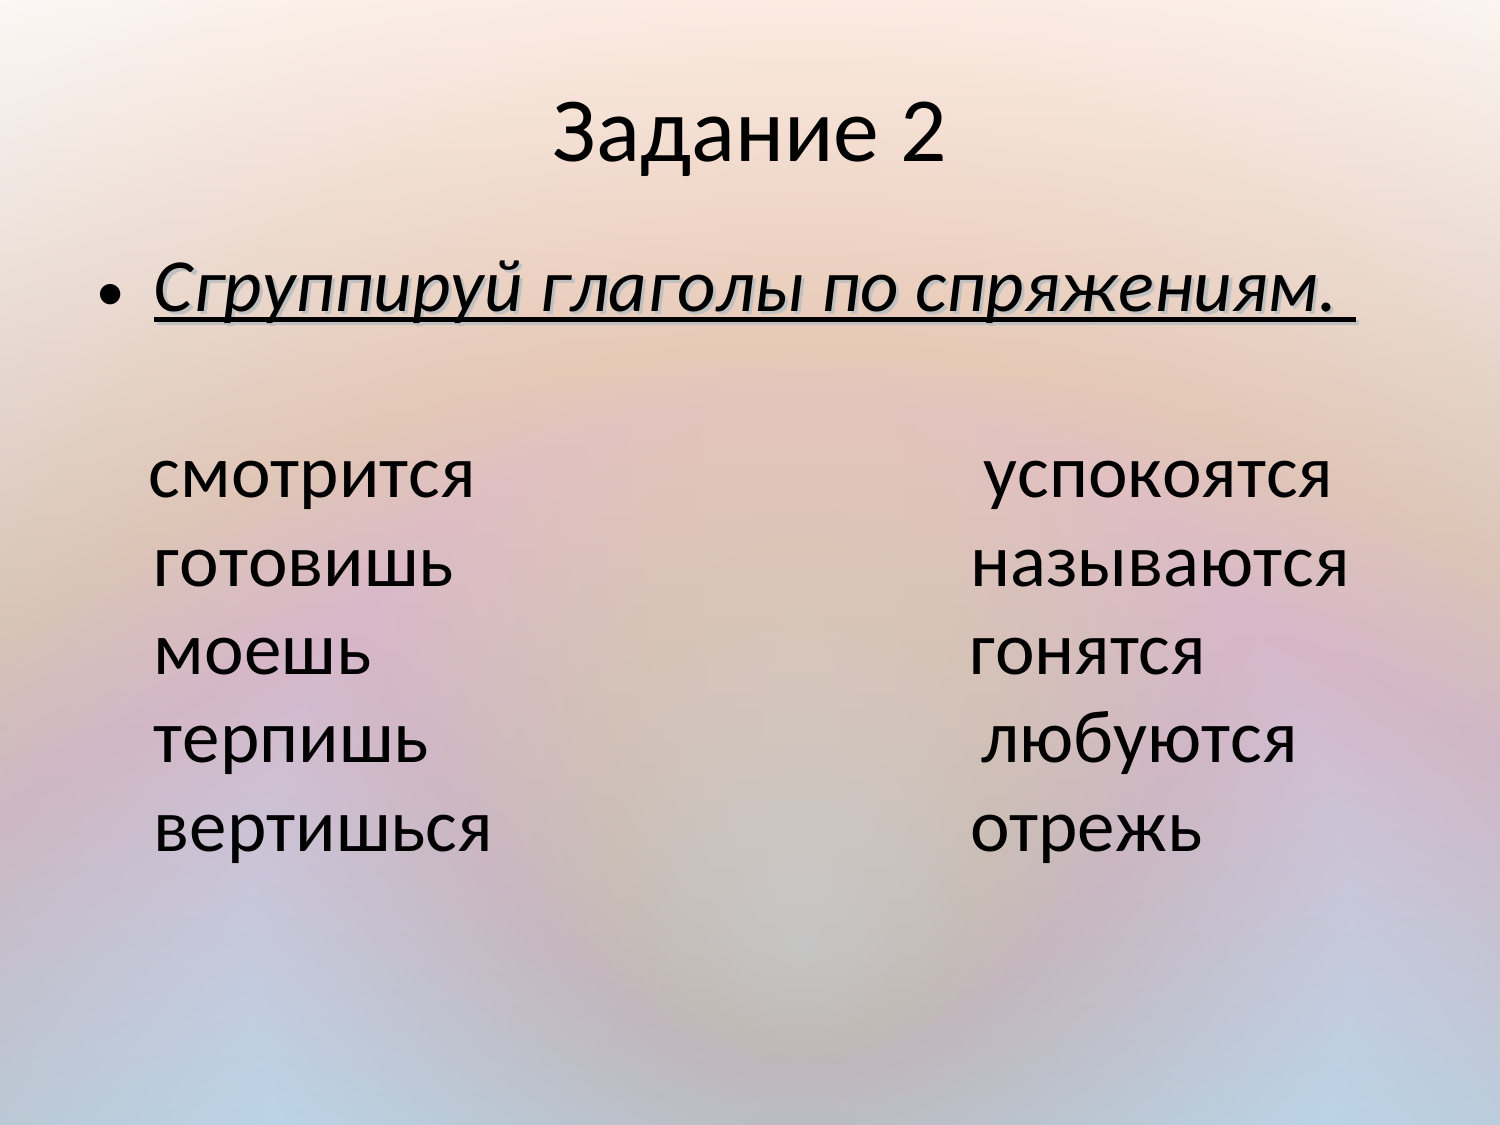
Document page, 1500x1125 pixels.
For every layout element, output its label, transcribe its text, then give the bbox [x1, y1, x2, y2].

list Сгруппируй глаголы по спряжениям. смотрится успокоятся готовишь называются моешь гонятся терпишь любуются вертишься отрежь [82, 248, 1436, 1005]
title Задание 2 [75, 45, 1425, 233]
picture [0, 0, 1500, 1125]
